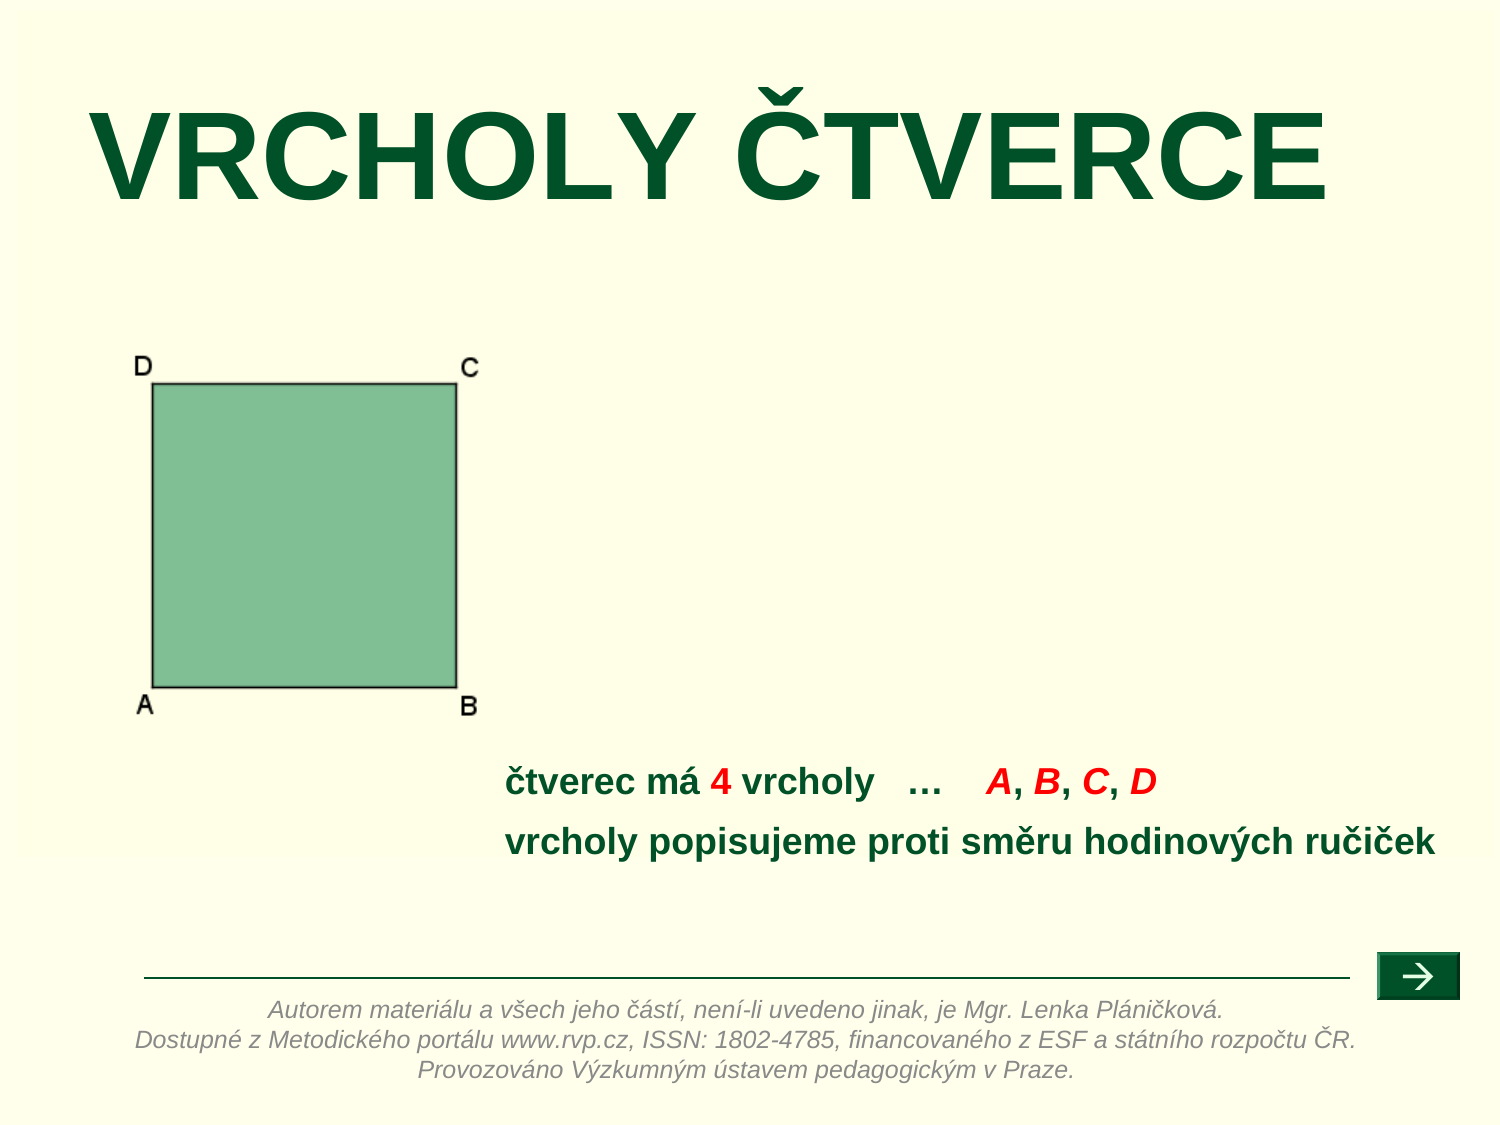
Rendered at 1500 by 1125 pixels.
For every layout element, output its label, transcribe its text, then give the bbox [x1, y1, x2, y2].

picture [17, 10, 1494, 857]
text_box Autorem materiálu a všech jeho částí, není-li uvedeno jinak, je Mgr. Lenka Pláničková. Dostupné z Metodického portálu www.rvp.cz, ISSN: 1802-4785, financovaného z ESF a státního rozpočtu ČR. Provozováno Výzkumným ústavem pedagogickým v Praze. [40, 997, 1454, 1080]
text_box  [1381, 956, 1456, 996]
text_box vrcholy popisujeme proti směru hodinových ručiček [490, 809, 1459, 870]
text_box čtverec má 4 vrcholy … A, B, C, D [490, 749, 1447, 809]
title VRCHOLY ČTVERCE [73, 55, 1424, 244]
